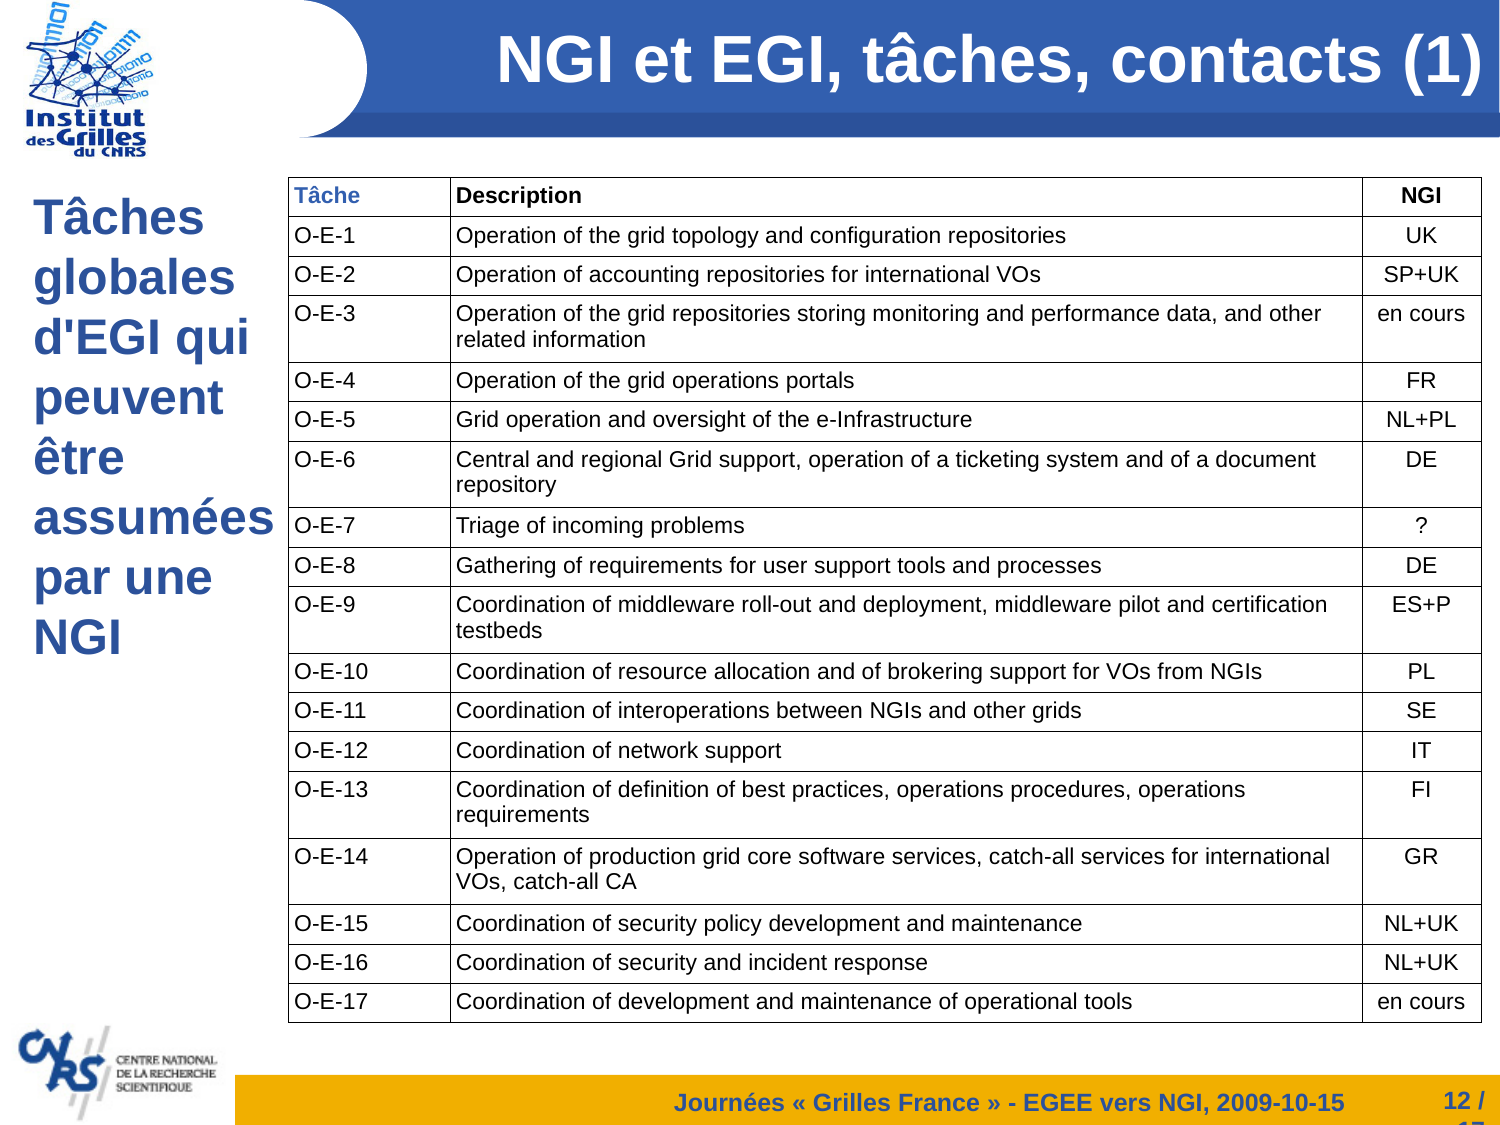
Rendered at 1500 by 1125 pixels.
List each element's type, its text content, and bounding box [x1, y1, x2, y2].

table_cell O-E-12 [289, 732, 450, 771]
table_cell FI [1363, 772, 1481, 838]
table_cell Operation of accounting repositories for international VOs [451, 257, 1362, 295]
table_cell Coordination of security and incident response [451, 945, 1362, 983]
table_cell Triage of incoming problems [451, 508, 1362, 547]
table_cell ? [1363, 508, 1481, 547]
table_cell O-E-5 [289, 402, 450, 441]
table_header Description [451, 178, 1362, 216]
table_cell NL+UK [1363, 905, 1481, 944]
table_cell O-E-14 [289, 839, 450, 904]
table_cell en cours [1363, 296, 1481, 362]
table_cell O-E-8 [289, 548, 450, 586]
table_cell ES+P [1363, 587, 1481, 653]
table_cell O-E-11 [289, 693, 450, 731]
table_cell O-E-9 [289, 587, 450, 653]
table_header NGI [1363, 178, 1481, 216]
table_cell DE [1363, 548, 1481, 586]
table_cell UK [1363, 217, 1481, 256]
table_cell PL [1363, 654, 1481, 692]
table_cell O-E-15 [289, 905, 450, 944]
table_cell Operation of production grid core software services, catch-all services for international VOs, catch-all CA [451, 839, 1362, 904]
table_cell Grid operation and oversight of the e-Infrastructure [451, 402, 1362, 441]
table_cell O-E-17 [289, 984, 450, 1022]
table_cell Coordination of definition of best practices, operations procedures, operations requirements [451, 772, 1362, 838]
table_cell SE [1363, 693, 1481, 731]
table_cell O-E-10 [289, 654, 450, 692]
table_cell Central and regional Grid support, operation of a ticketing system and of a document repository [451, 442, 1362, 507]
table_cell NL+UK [1363, 945, 1481, 983]
table_cell DE [1363, 442, 1481, 507]
table_cell Operation of the grid topology and configuration repositories [451, 217, 1362, 256]
table_cell Gathering of requirements for user support tools and processes [451, 548, 1362, 586]
table_cell Operation of the grid operations portals [451, 363, 1362, 401]
table_cell Coordination of resource allocation and of brokering support for VOs from NGIs [451, 654, 1362, 692]
table_cell Coordination of development and maintenance of operational tools [451, 984, 1362, 1022]
text_box <numéro> / 17 [1397, 1076, 1500, 1125]
table_cell O-E-4 [289, 363, 450, 401]
table_cell IT [1363, 732, 1481, 771]
table_cell Coordination of interoperations between NGIs and other grids [451, 693, 1362, 731]
table_cell en cours [1363, 984, 1481, 1022]
table_cell Operation of the grid repositories storing monitoring and performance data, and other related information [451, 296, 1362, 362]
table_cell O-E-3 [289, 296, 450, 362]
title NGI et EGI, tâches, contacts (1) [395, 0, 1500, 113]
table_cell Coordination of security policy development and maintenance [451, 905, 1362, 944]
table_cell O-E-2 [289, 257, 450, 295]
table_cell O-E-16 [289, 945, 450, 983]
table_cell O-E-1 [289, 217, 450, 256]
table_cell Coordination of middleware roll-out and deployment, middleware pilot and certification testbeds [451, 587, 1362, 653]
table_cell FR [1363, 363, 1481, 401]
table_header Tâche [289, 178, 450, 216]
table_cell SP+UK [1363, 257, 1481, 295]
table_cell O-E-13 [289, 772, 450, 838]
table_cell O-E-7 [289, 508, 450, 547]
table_cell NL+PL [1363, 402, 1481, 441]
picture [0, 0, 178, 159]
text_box Journées « Grilles France » - EGEE vers NGI, 2009-10-15 [261, 1079, 1362, 1125]
table_cell GR [1363, 839, 1481, 904]
picture [0, 1023, 235, 1125]
table_cell O-E-6 [289, 442, 450, 507]
list Tâches globales d'EGI qui peuvent être assumées par une NGI [18, 177, 296, 1051]
table_cell Coordination of network support [451, 732, 1362, 771]
